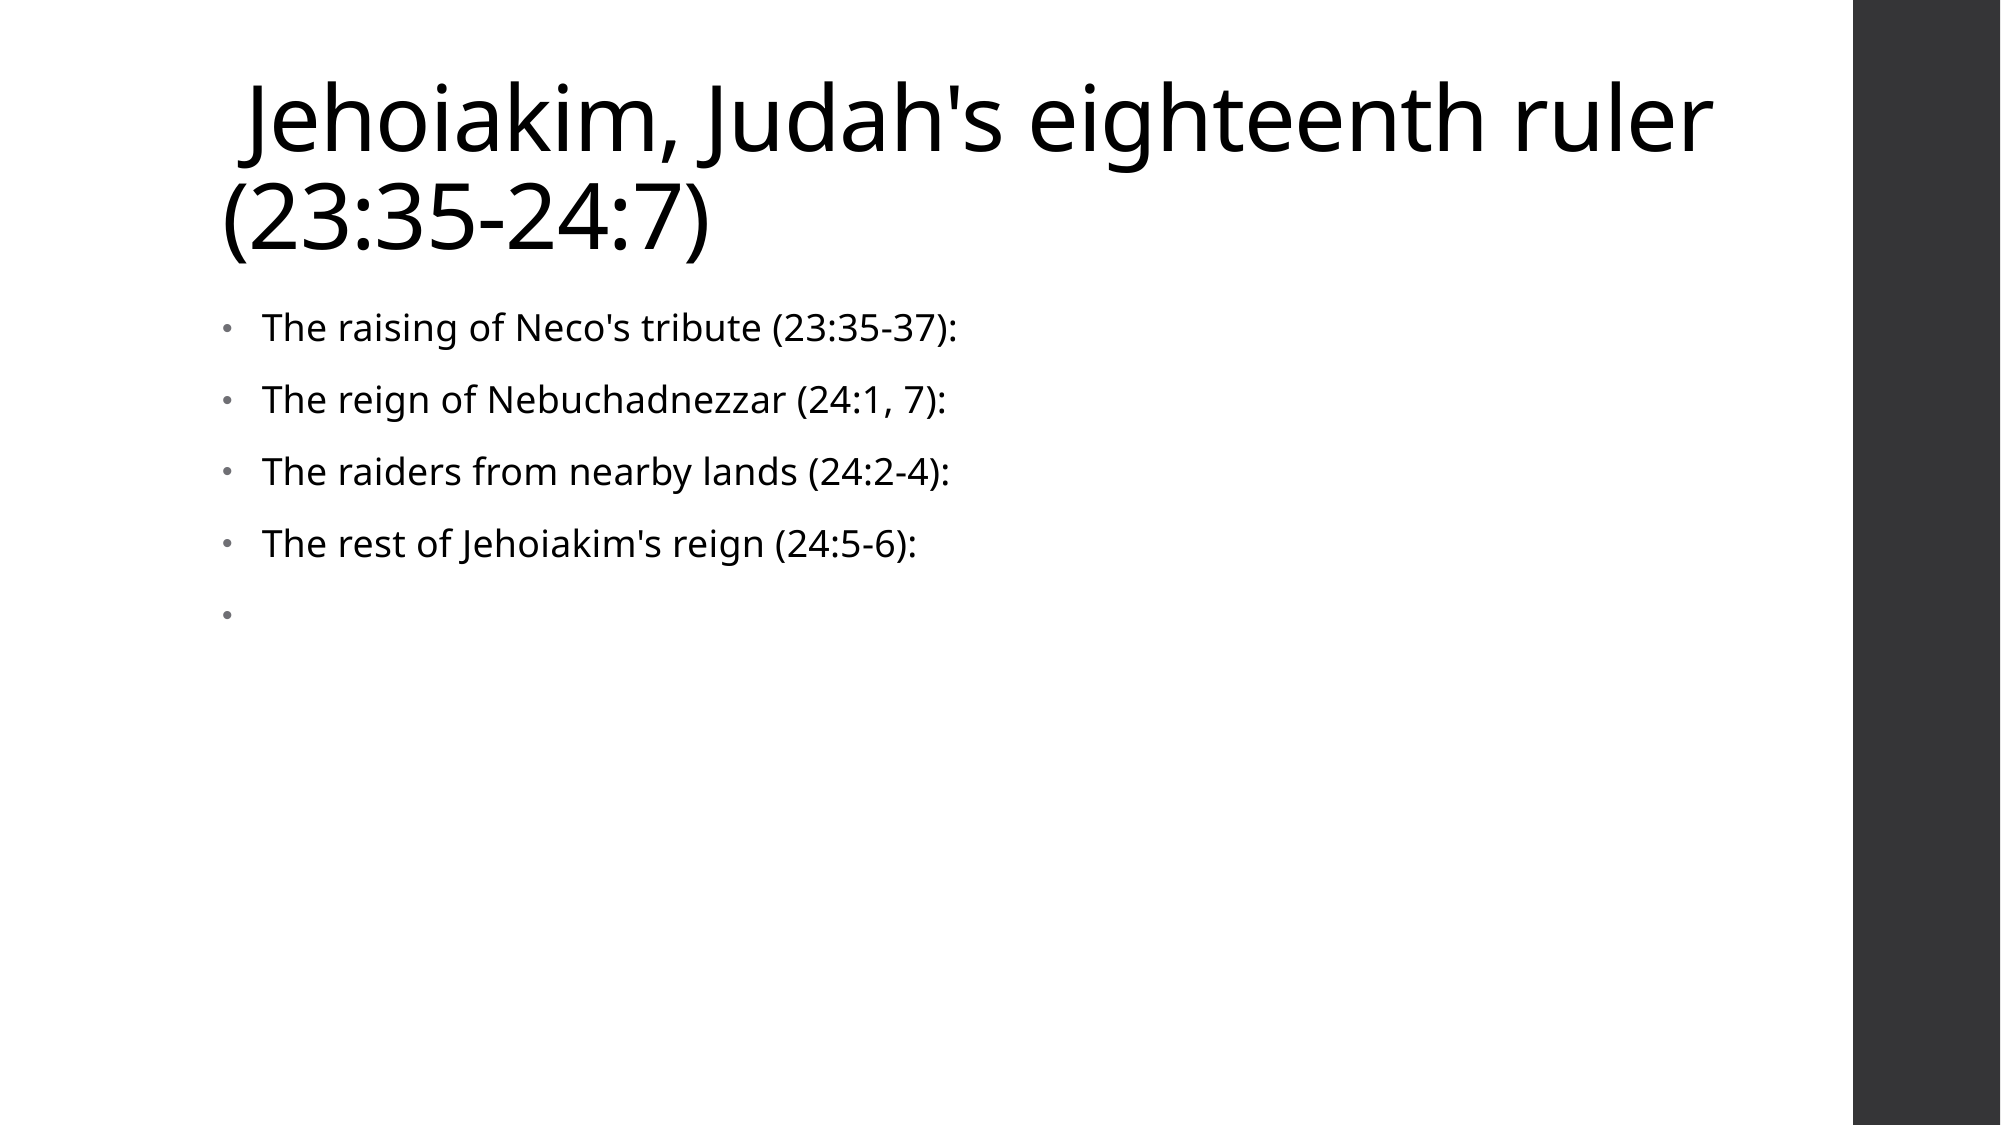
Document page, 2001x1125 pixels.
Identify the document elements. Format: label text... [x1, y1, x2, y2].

title Jehoiakim, Judah's eighteenth ruler (23:35-24:7) [206, 60, 1797, 278]
list The raising of Neco's tribute (23:35-37): The reign of Nebuchadnezzar (24:1, 7): The raiders from nearby lands (24:2-4): The rest of Jehoiakim's reign (24:5-6): [206, 299, 1617, 1014]
